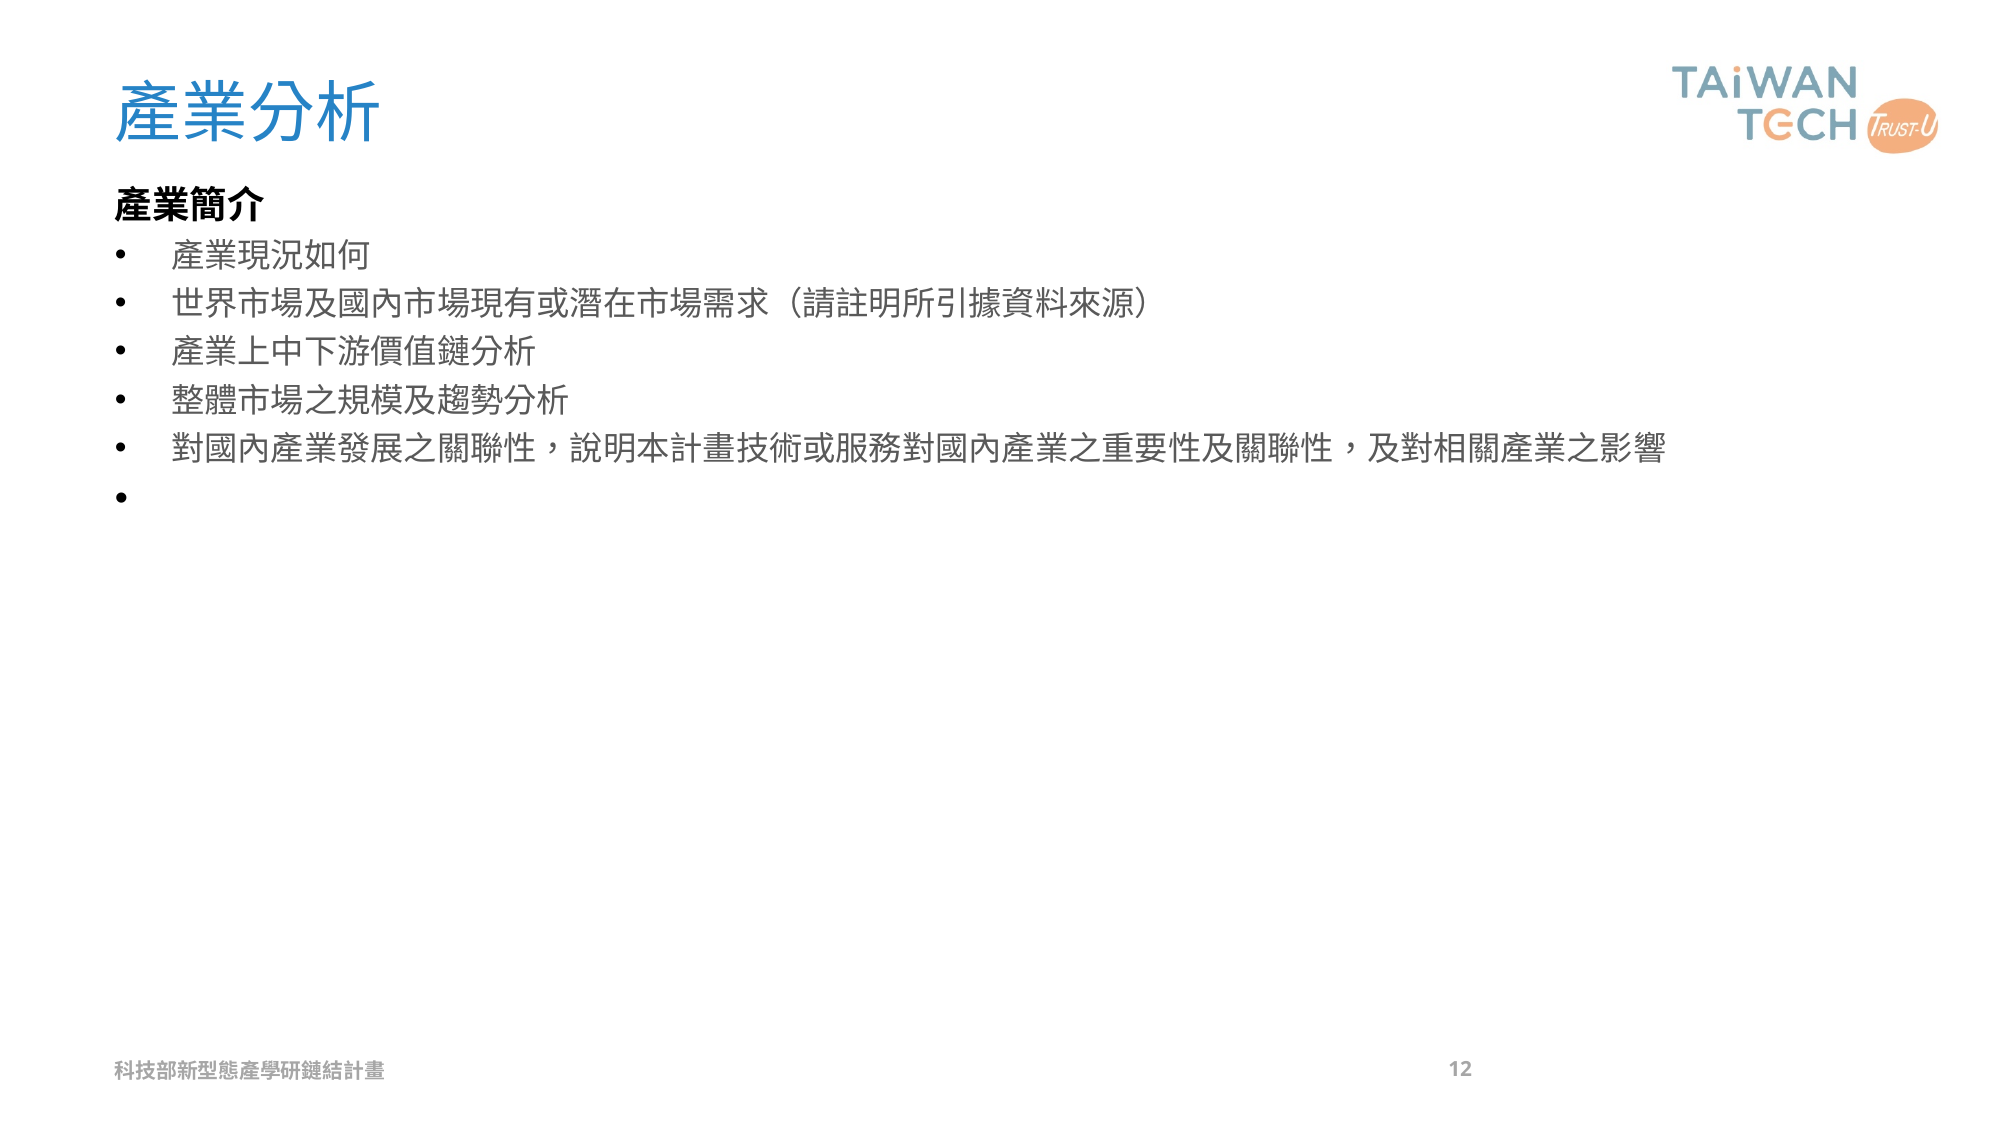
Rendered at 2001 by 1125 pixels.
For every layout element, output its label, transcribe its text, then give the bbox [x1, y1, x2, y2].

title 產業分析 [99, 45, 1900, 173]
text_box 11 [1433, 1040, 1900, 1101]
list 產業簡介 產業現況如何 世界市場及國內市場現有或潛在市場需求（請註明所引據資料來源） 產業上中下游價值鏈分析 整體市場之規模及趨勢分析 對國內產業發展之關聯性，說明本計畫技術或服務對國內產業之重要性及關聯性，及對相關產業之影響 [99, 173, 1900, 1024]
text_box 科技部新型態產學研鏈結計畫 [99, 1040, 567, 1101]
